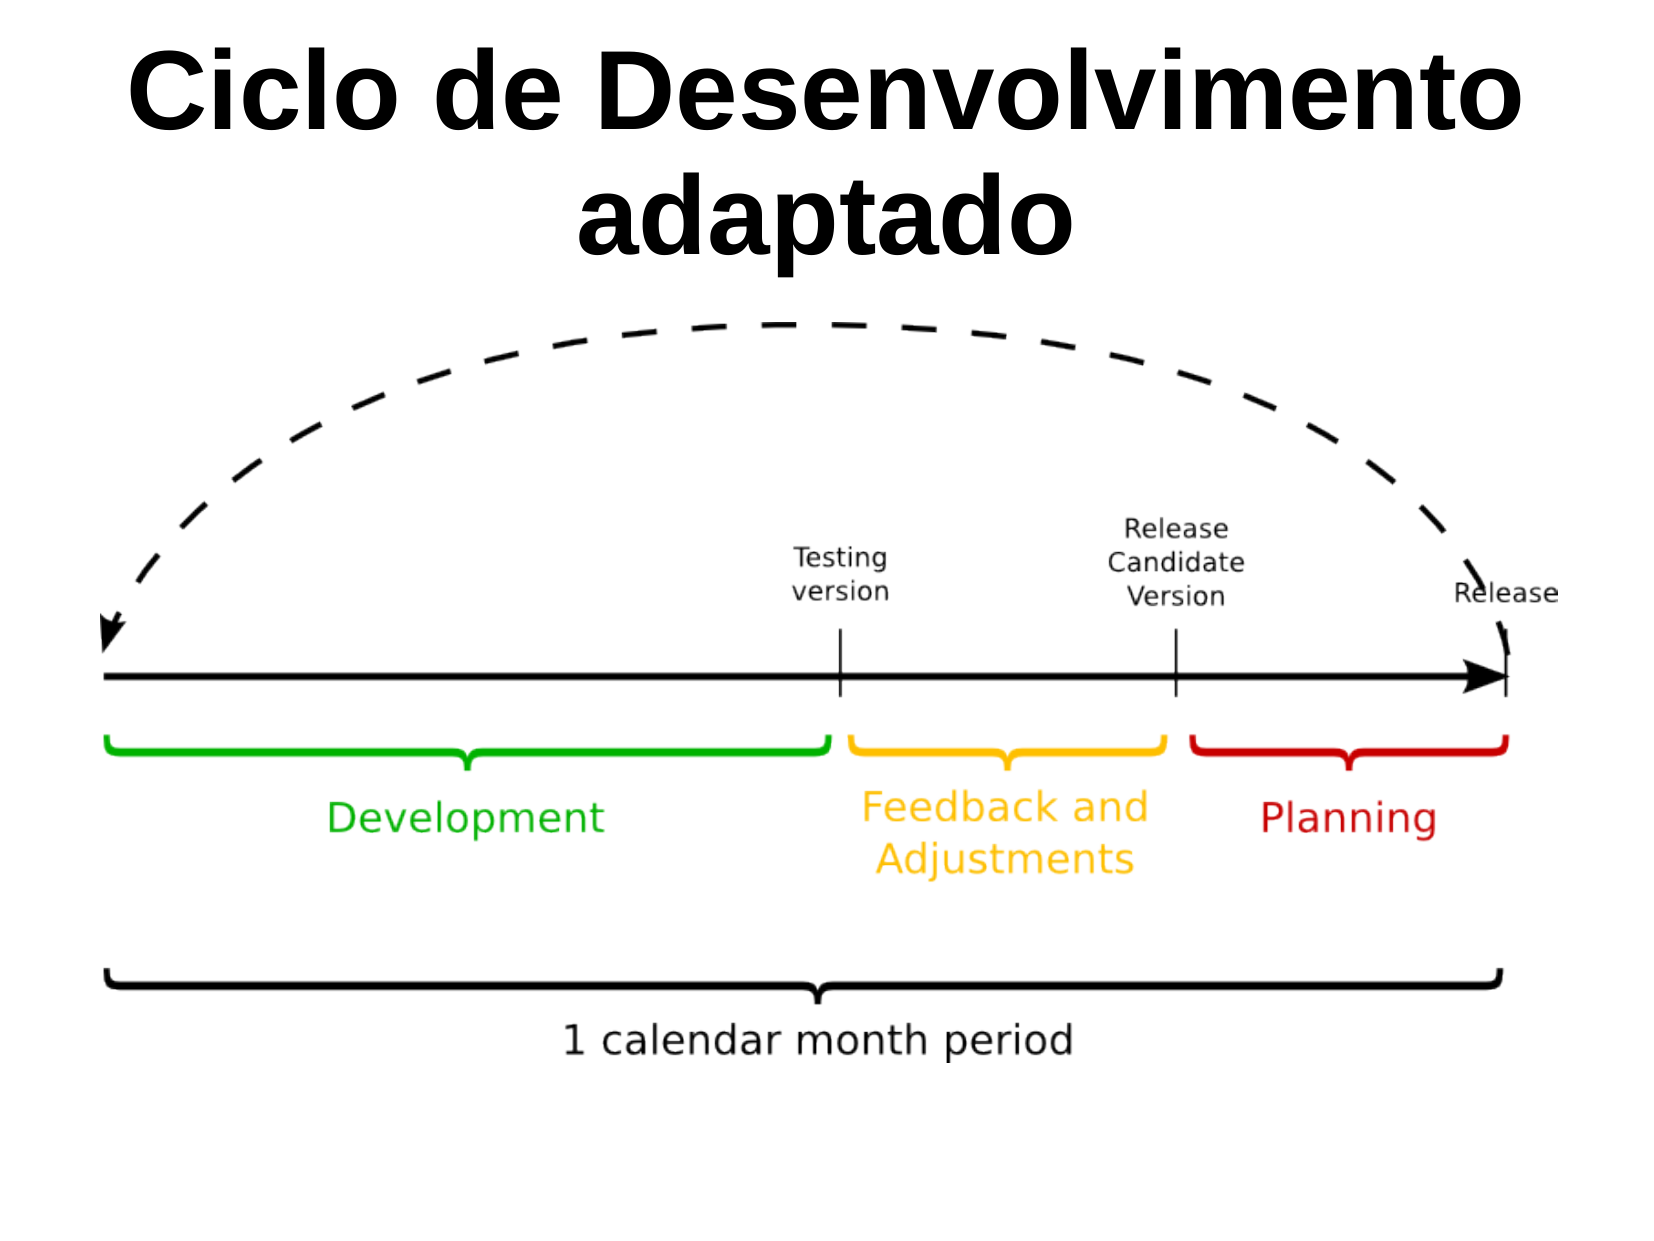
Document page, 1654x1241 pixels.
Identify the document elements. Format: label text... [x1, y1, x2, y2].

picture [100, 322, 1558, 1063]
title Ciclo de Desenvolvimento adaptado [82, 27, 1571, 279]
